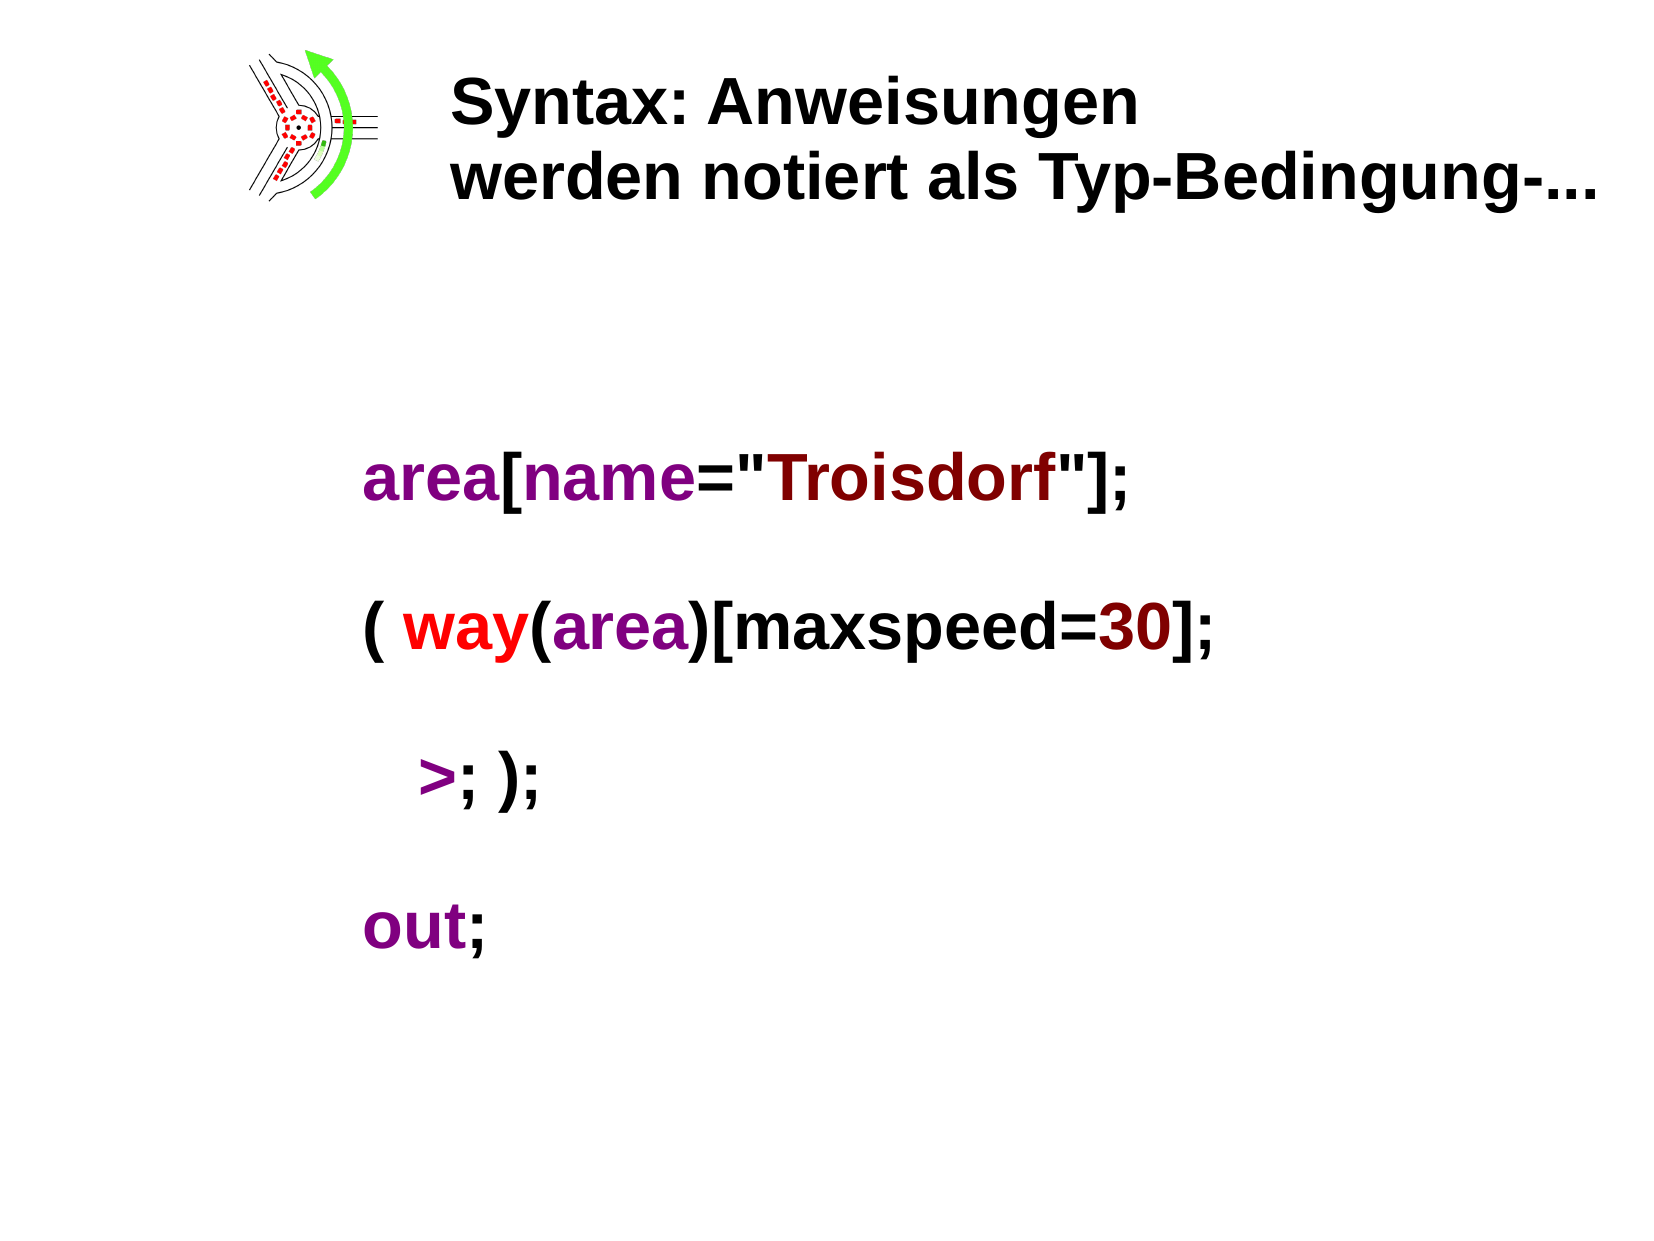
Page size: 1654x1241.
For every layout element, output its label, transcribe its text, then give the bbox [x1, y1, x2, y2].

picture [232, 49, 390, 206]
text_box Syntax: Anweisungen werden notiert als Typ-Bedingung-... [435, 56, 1618, 222]
text_box area[name="Troisdorf"]; ( way(area)[maxspeed=30]; >; ); out; [348, 432, 1235, 971]
